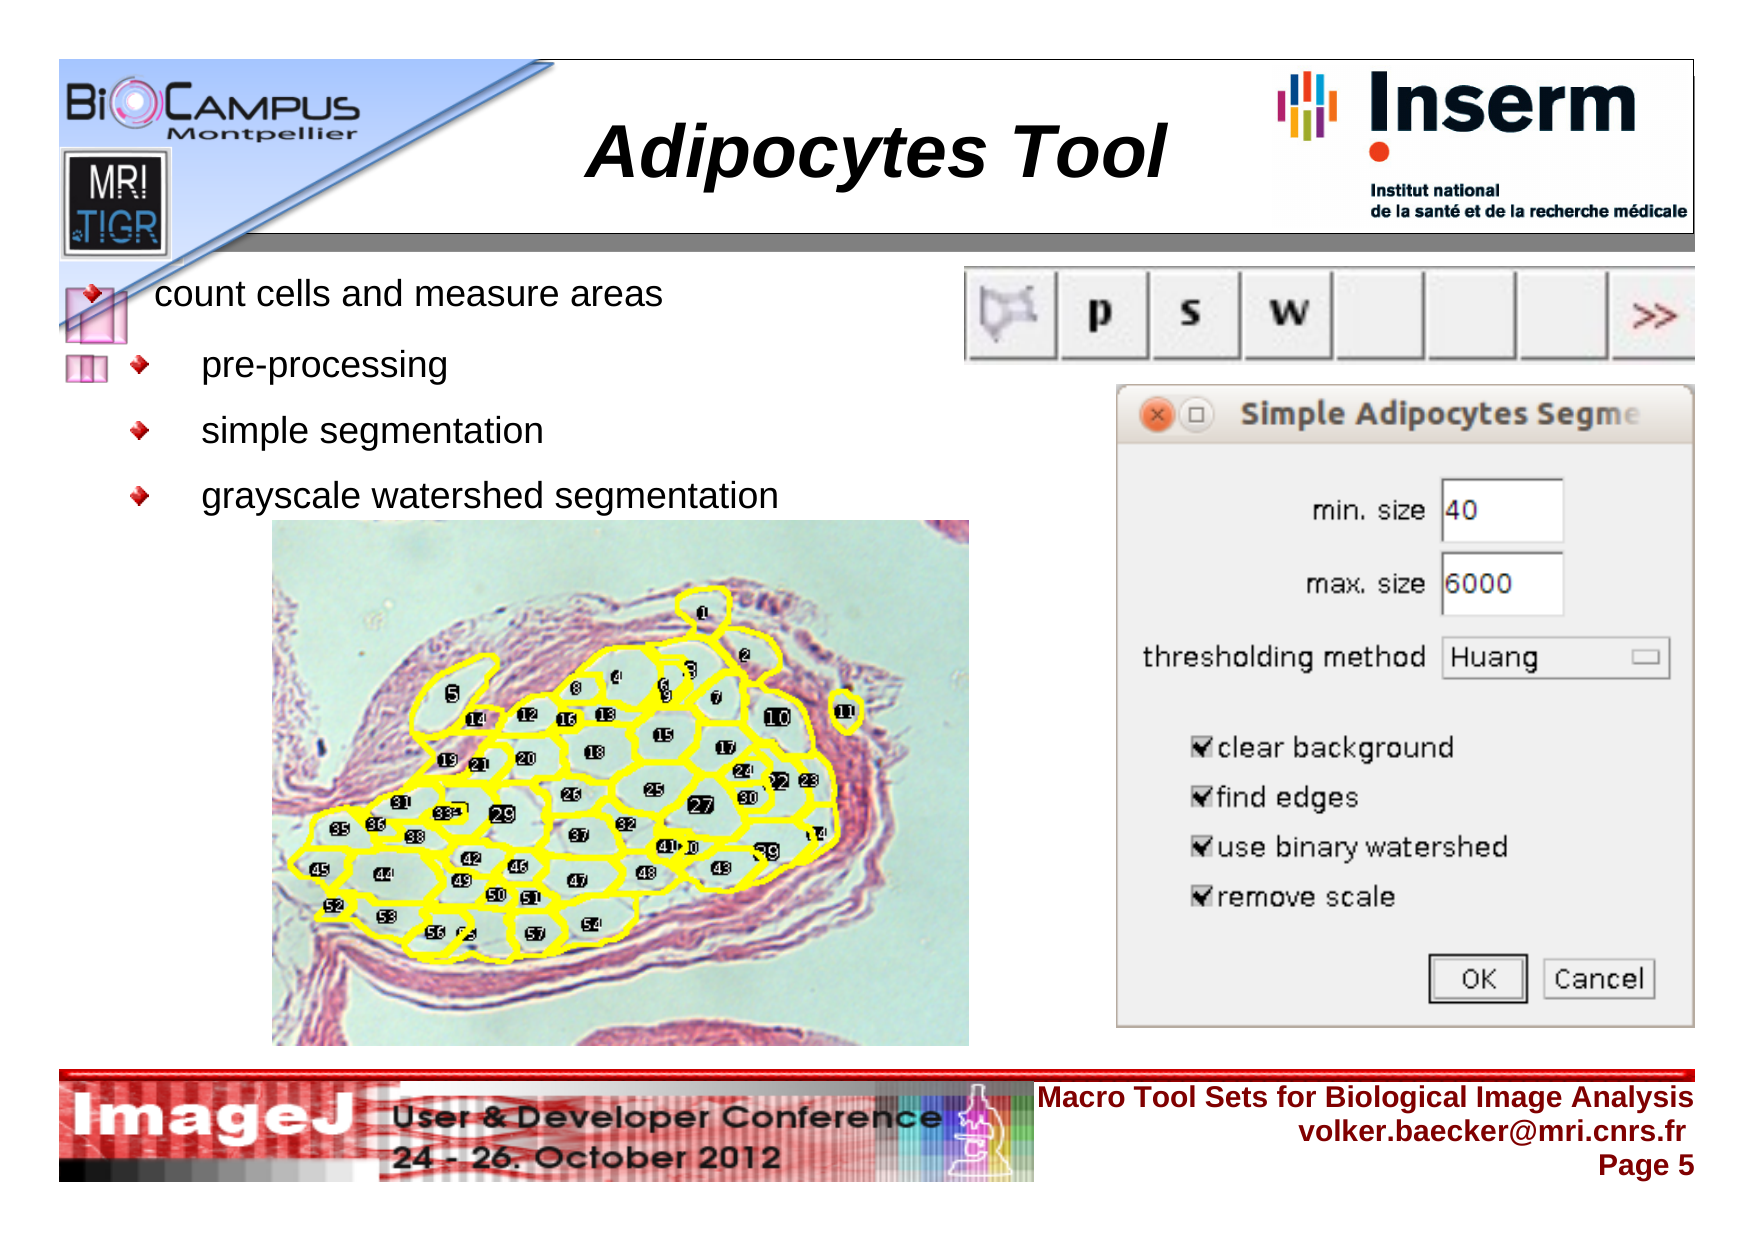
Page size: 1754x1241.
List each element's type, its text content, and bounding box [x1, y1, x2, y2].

picture [272, 520, 969, 1046]
picture [59, 1069, 1695, 1182]
picture [59, 244, 562, 384]
title Adipocytes Tool [59, 59, 1695, 244]
list count cells and measure areas pre-processing simple segmentation grayscale watershed segmentation [71, 272, 864, 1055]
picture [1116, 384, 1695, 1028]
picture [964, 266, 1695, 365]
